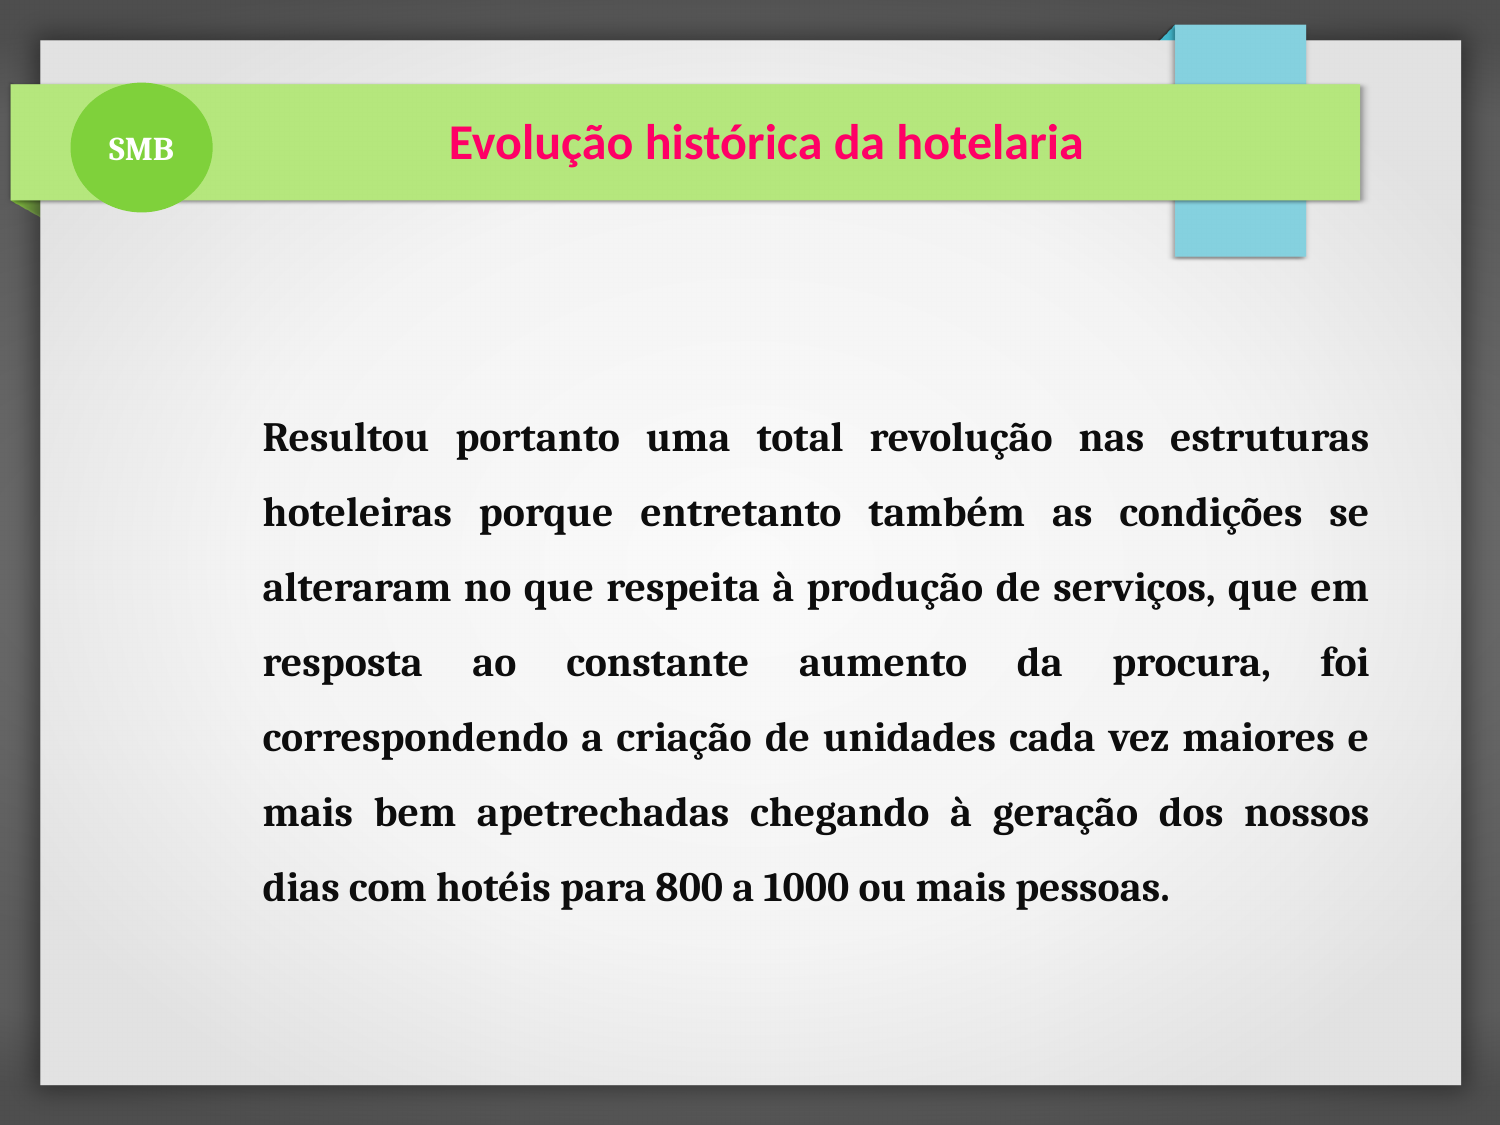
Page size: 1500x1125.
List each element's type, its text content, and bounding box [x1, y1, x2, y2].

text_box Resultou portanto uma total revolução nas estruturas hoteleiras porque entretanto também as condições se alteraram no que respeita à produção de serviços, que em resposta ao constante aumento da procura, foi correspondendo a criação de unidades cada vez maiores e mais bem apetrechadas chegando à geração dos nossos dias com hotéis para 800 a 1000 ou mais pessoas. [248, 377, 1385, 918]
text_box Evolução histórica da hotelaria [224, 102, 1300, 178]
picture [0, 0, 1500, 1125]
text_box SMB [70, 82, 213, 213]
